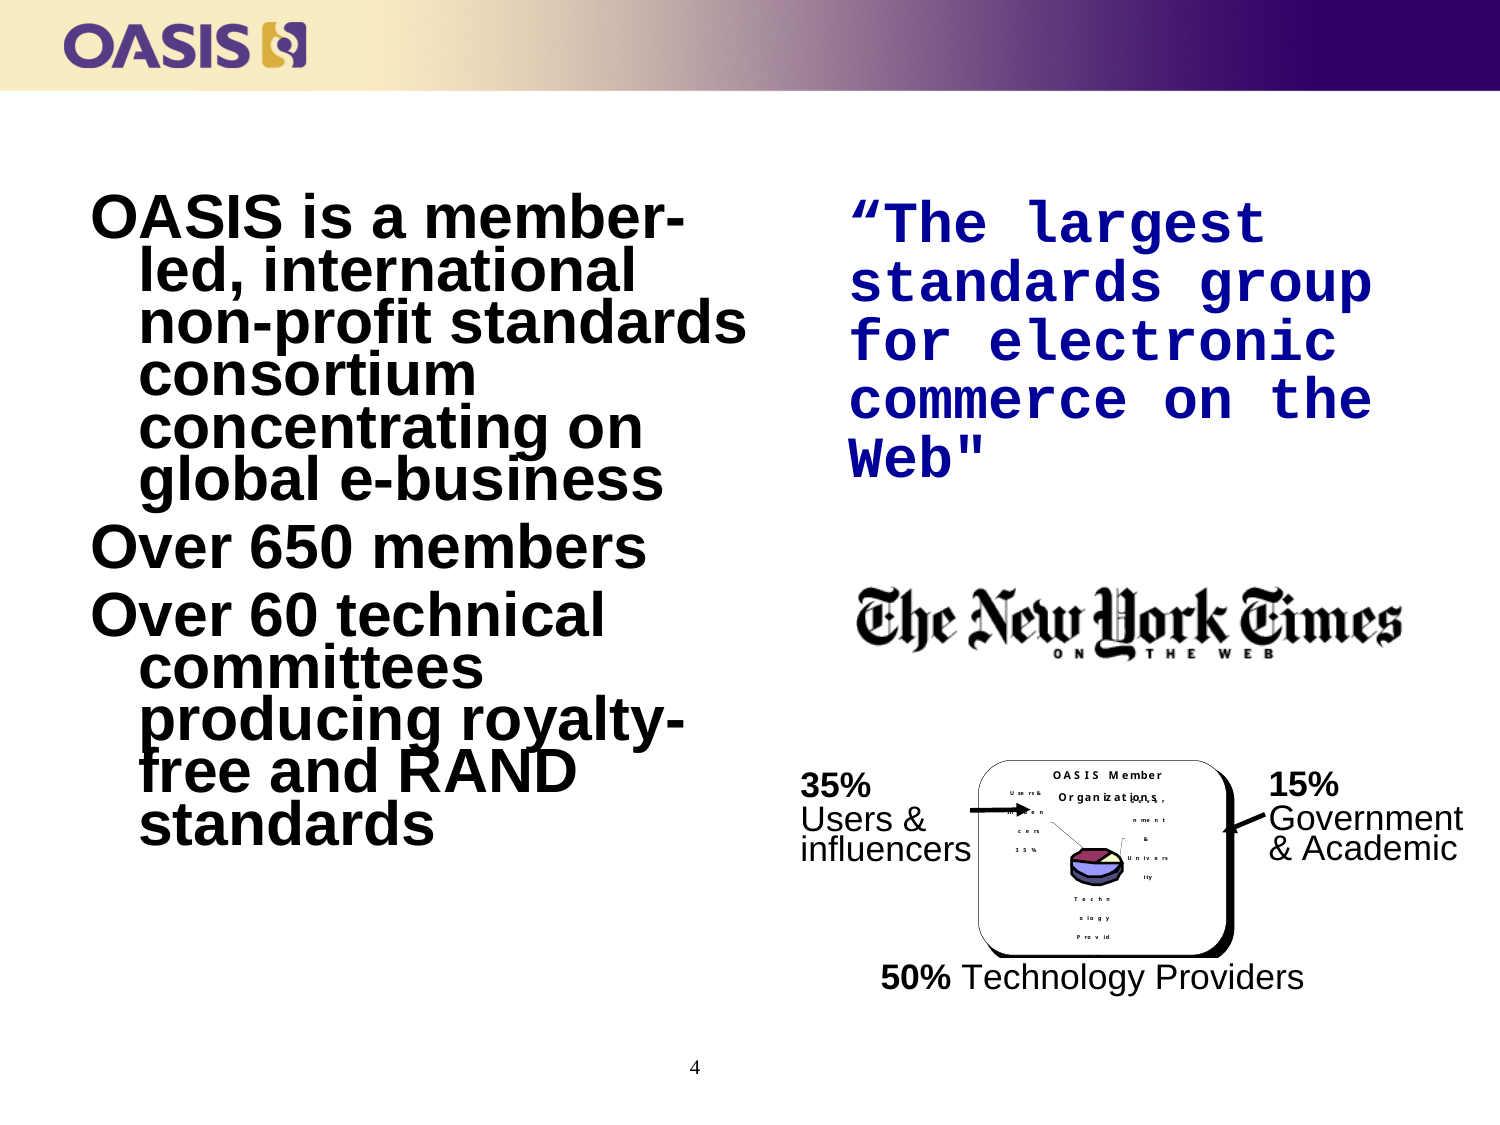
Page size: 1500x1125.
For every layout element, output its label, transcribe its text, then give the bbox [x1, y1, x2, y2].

chart [964, 746, 1246, 958]
text_box 35% Users & influencers [785, 765, 1009, 882]
text_box 50% Technology Providers [865, 958, 1346, 1011]
text_box 15% Government & Academic [1253, 764, 1500, 893]
text_box OASIS is a member-led, international non-profit standards consortium concentrating on global e-business Over 650 members Over 60 technical committees producing royalty-free and RAND standards [75, 189, 776, 1001]
text_box “The largest standards group for electronic commerce on the Web" [833, 187, 1437, 617]
picture [0, 0, 1500, 1125]
